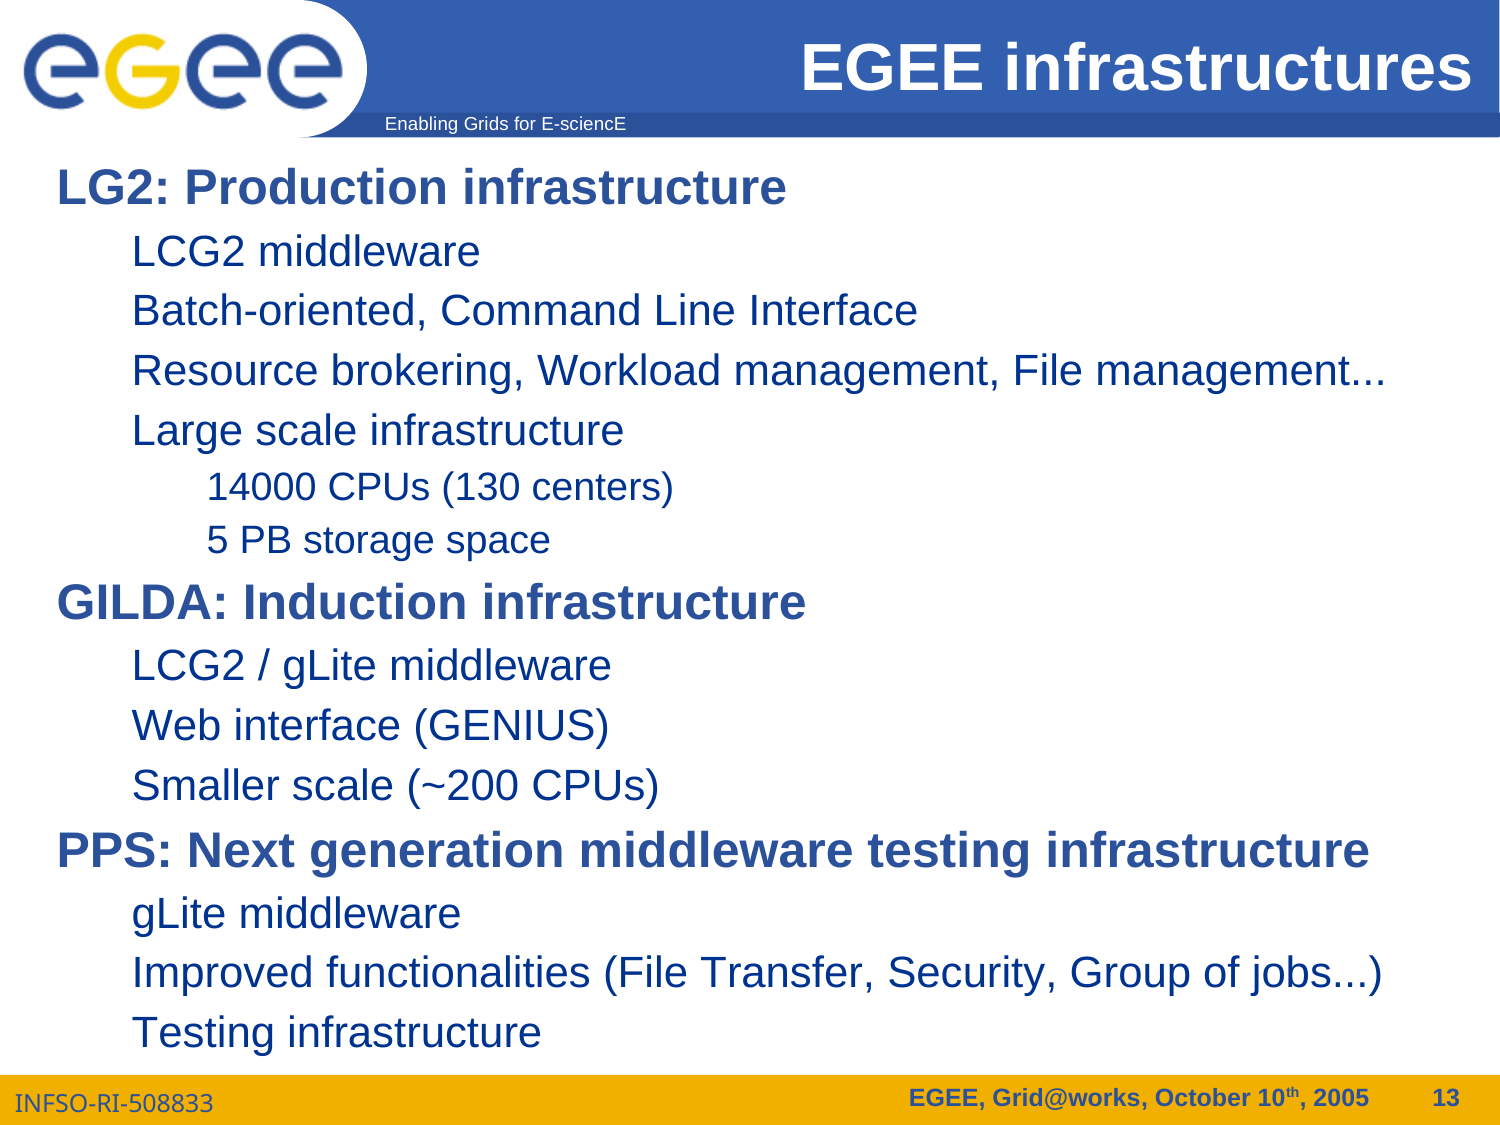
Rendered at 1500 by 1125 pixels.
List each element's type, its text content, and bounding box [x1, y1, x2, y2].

picture [18, 30, 349, 112]
list LG2: Production infrastructure LCG2 middleware Batch-oriented, Command Line Interface Resource brokering, Workload management, File management... Large scale infrastructure 14000 CPUs (130 centers) 5 PB storage space GILDA: Induction infrastructure LCG2 / gLite middleware Web interface (GENIUS) Smaller scale (~200 CPUs) PPS: Next generation middleware testing infrastructure gLite middleware Improved functionalities (File Transfer, Security, Group of jobs...) Testing infrastructure [56, 159, 1466, 1059]
title EGEE infrastructures [369, 10, 1475, 124]
